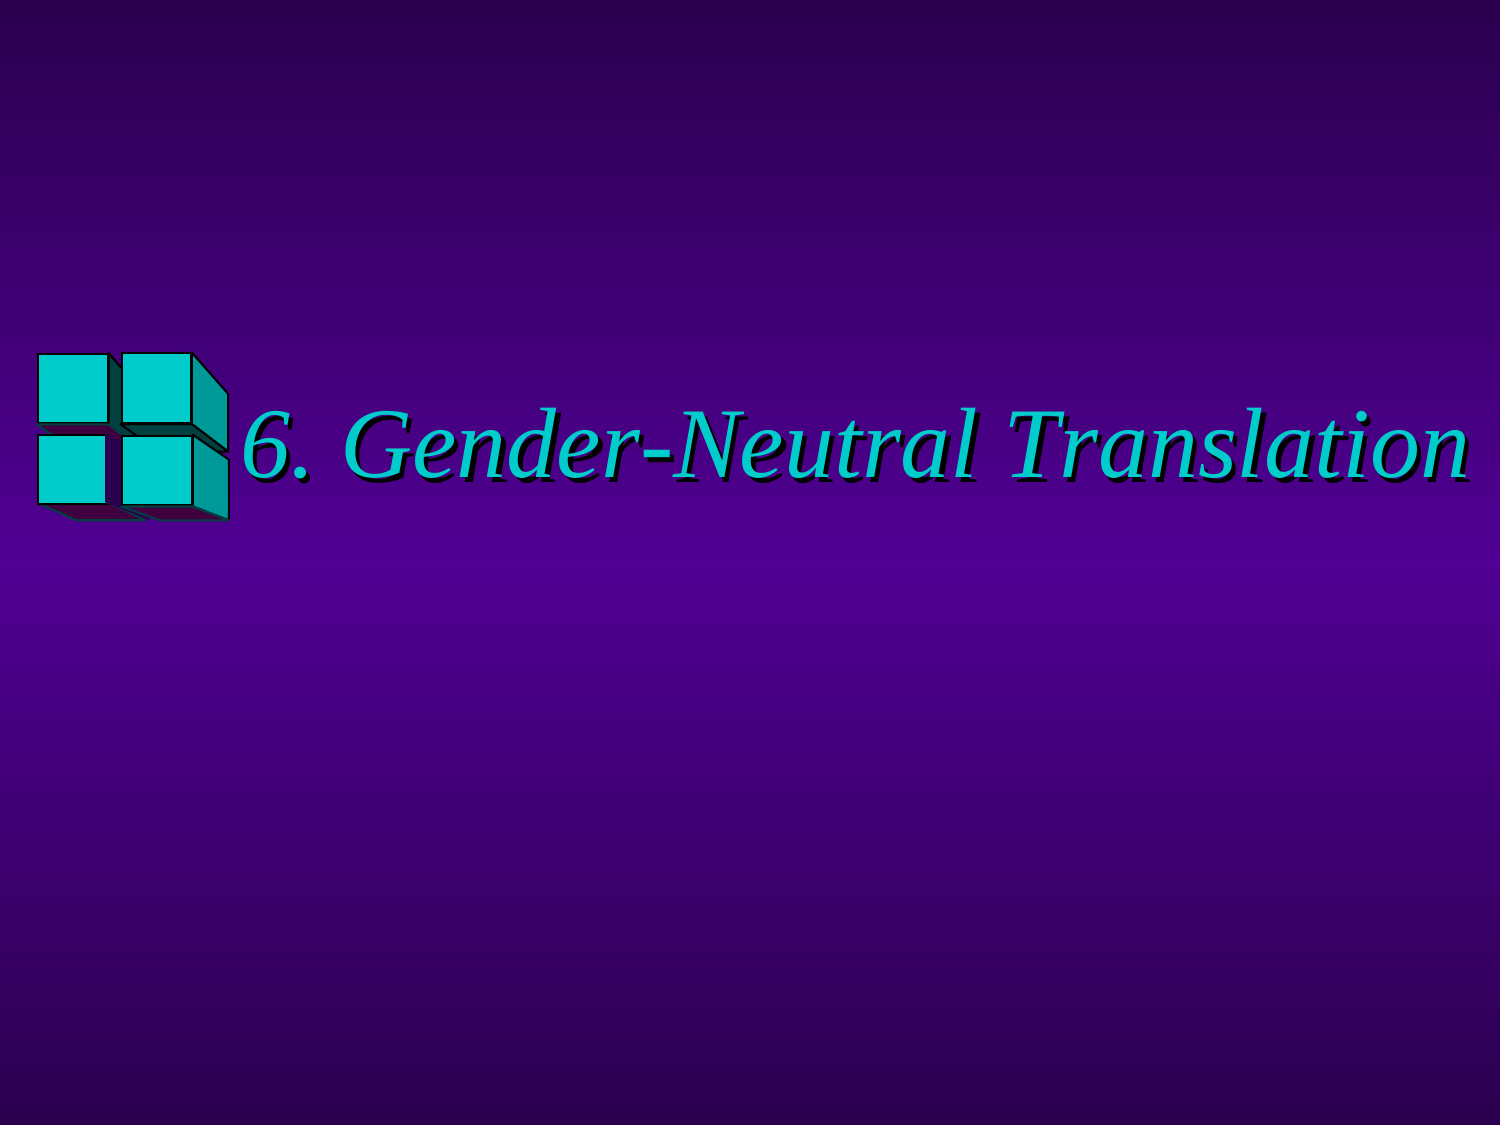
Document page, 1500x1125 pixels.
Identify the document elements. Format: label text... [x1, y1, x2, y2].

title 6. Gender-Neutral Translation [225, 349, 1500, 538]
